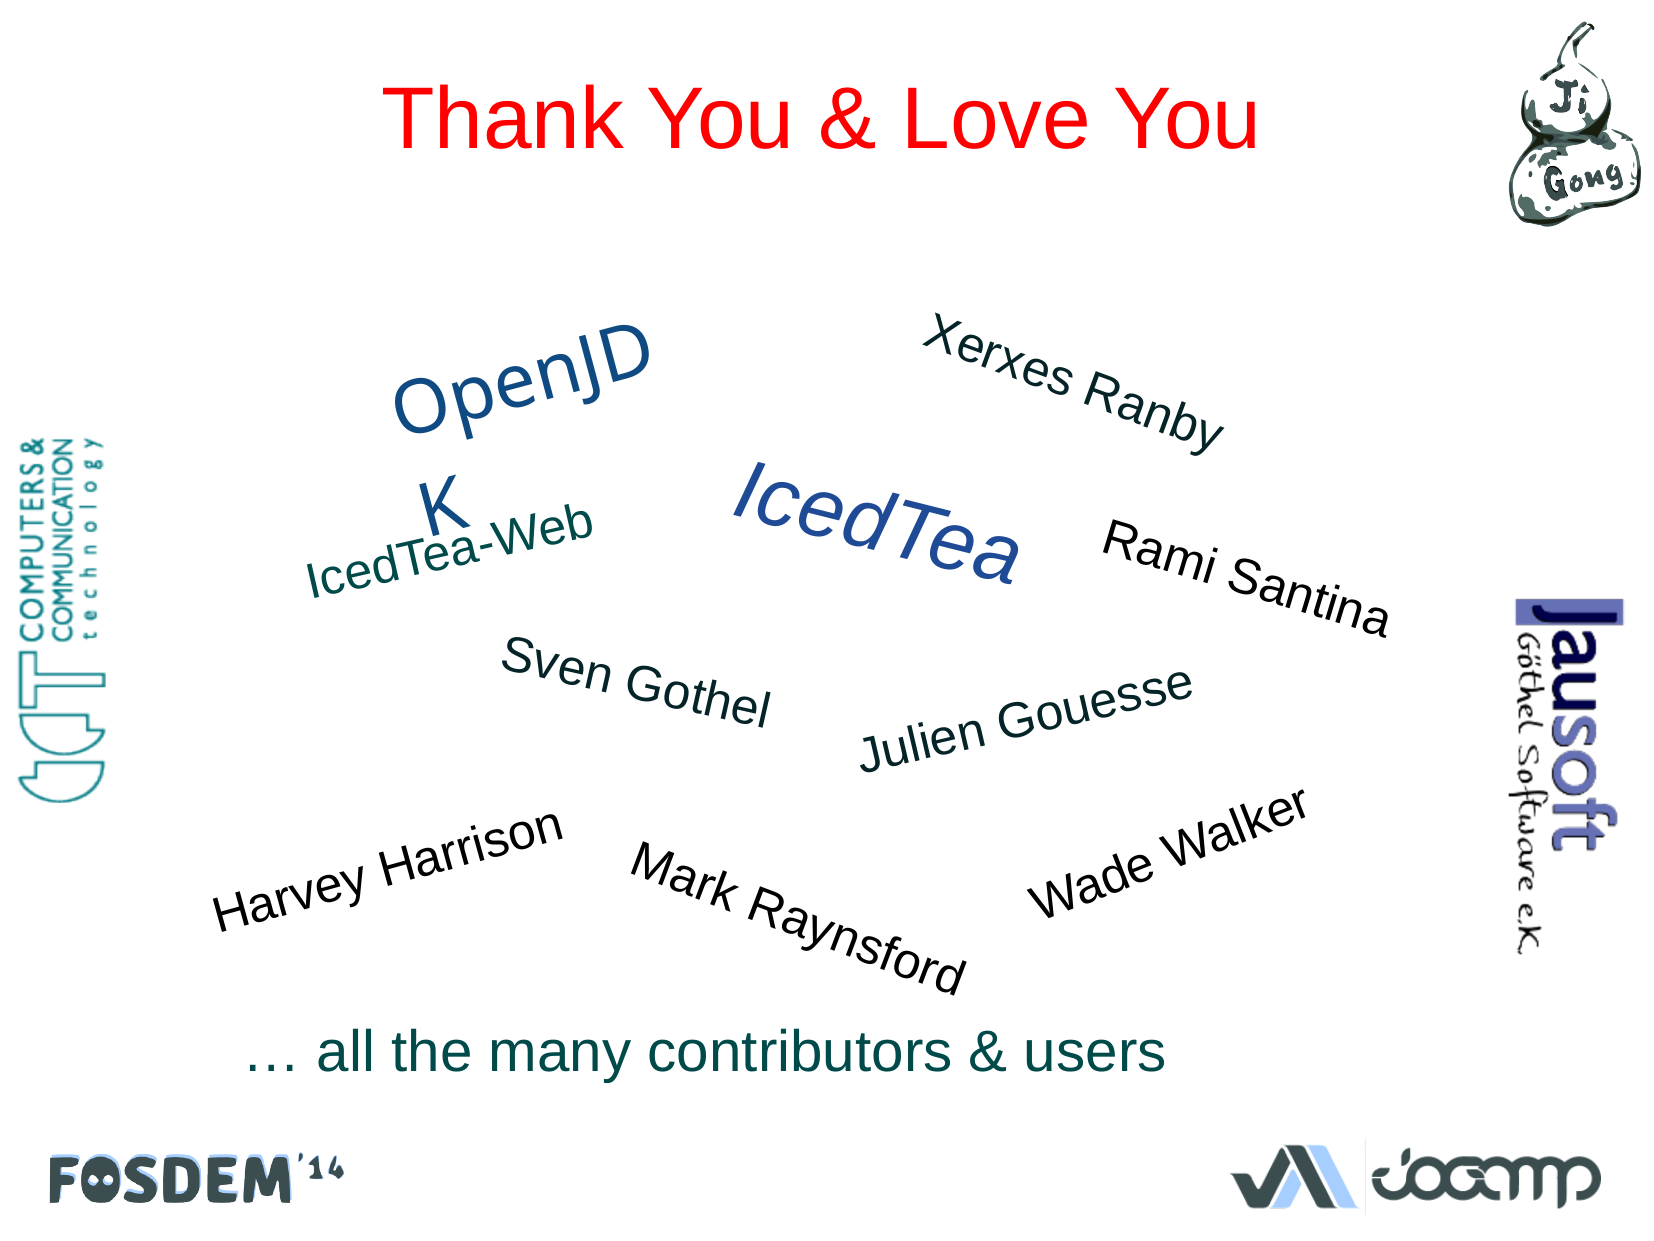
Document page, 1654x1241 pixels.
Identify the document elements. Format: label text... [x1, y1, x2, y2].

text_box Julien Gouesse [834, 640, 1216, 796]
text_box Wade Walker [1006, 736, 1396, 946]
text_box IcedTea-Web [284, 480, 616, 621]
text_box … all the many contributors & users [206, 1011, 1452, 1111]
text_box Harvey Harrison [172, 782, 586, 961]
picture [17, 437, 106, 804]
title Thank You & Love You [68, 56, 1576, 181]
text_box Rami Santina [1080, 496, 1417, 661]
text_box IcedTea [709, 430, 1050, 615]
picture [1228, 1139, 1601, 1215]
picture [1508, 596, 1629, 963]
picture [0, 914, 400, 1241]
text_box Mark Raynsford [607, 818, 991, 1021]
text_box Xerxes Ranby [885, 283, 1249, 476]
text_box OpenJDK [362, 270, 722, 458]
text_box Sven Gothel [480, 614, 793, 751]
picture [1425, 19, 1654, 228]
